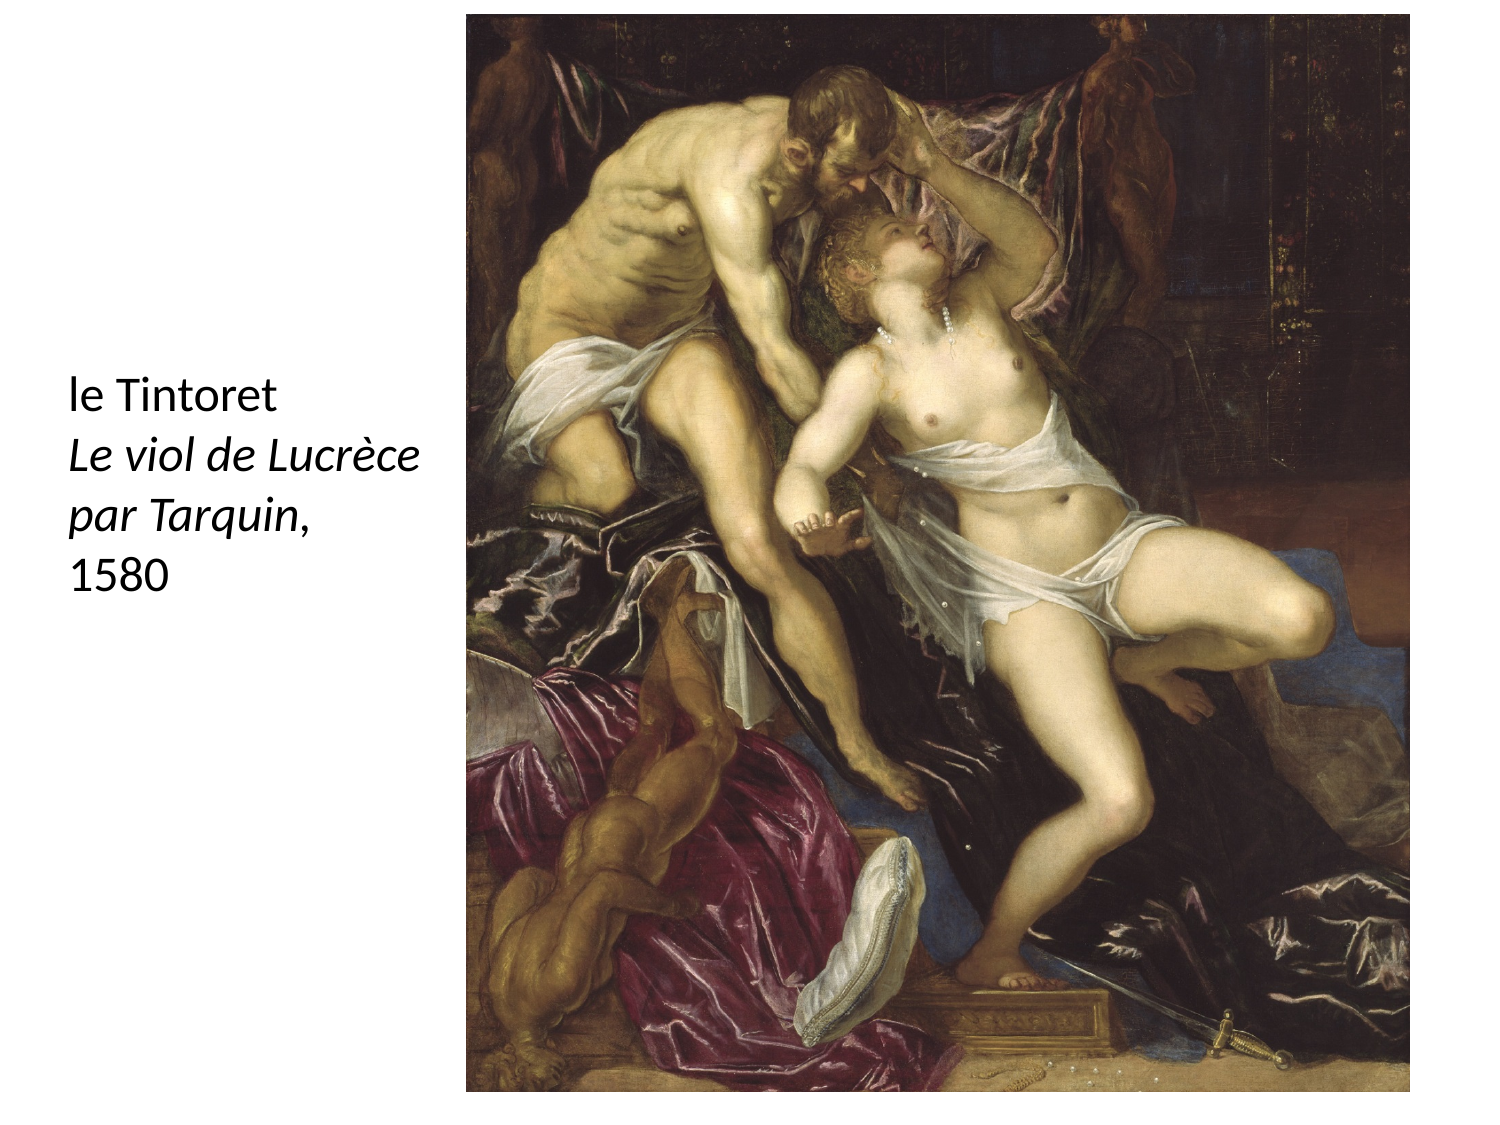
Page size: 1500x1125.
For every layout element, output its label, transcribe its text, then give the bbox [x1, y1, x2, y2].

picture [466, 14, 1410, 1092]
title le Tintoret Le viol de Lucrèce par Tarquin, 1580 [53, 45, 443, 917]
